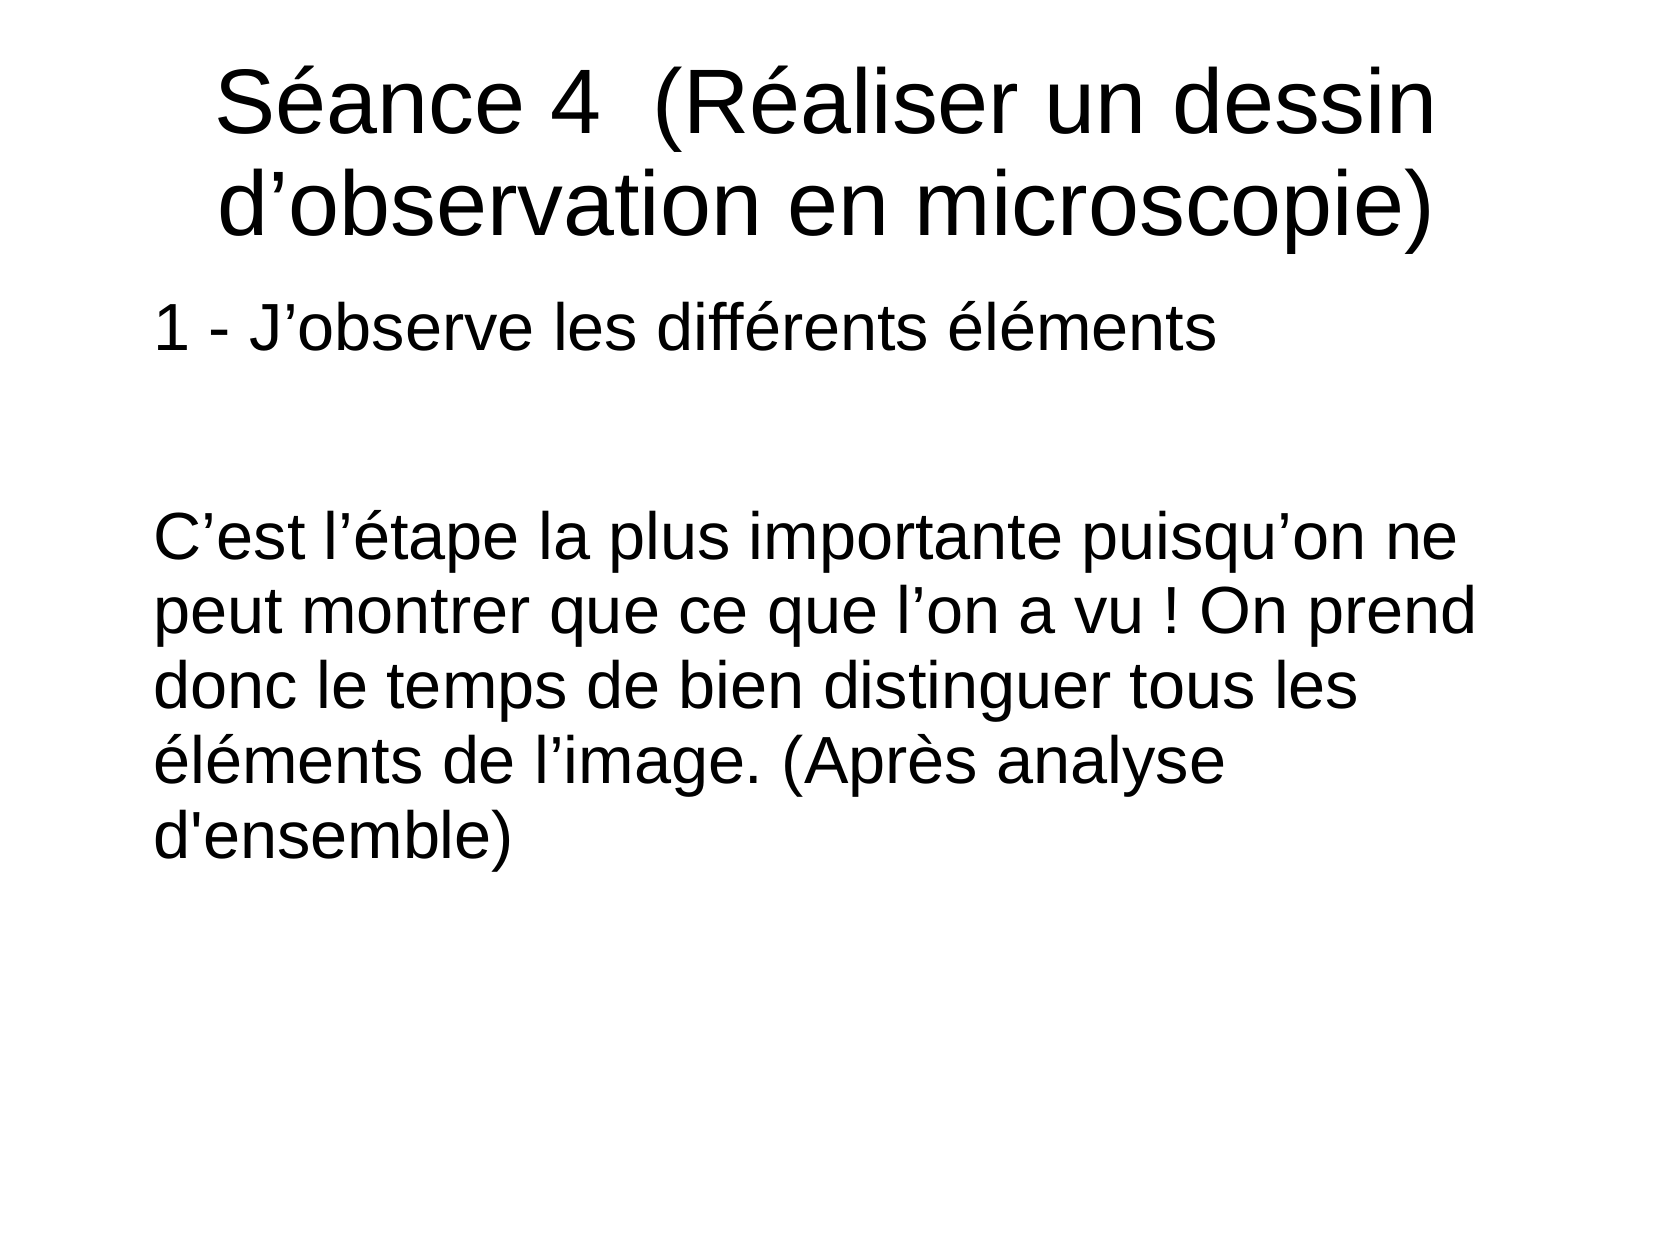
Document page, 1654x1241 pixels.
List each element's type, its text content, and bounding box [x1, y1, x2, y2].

title Séance 4 (Réaliser un dessin d’observation en microscopie) [82, 49, 1571, 257]
list 1 - J’observe les différents éléments C’est l’étape la plus importante puisqu’on ne peut montrer que ce que l’on a vu ! On prend donc le temps de bien distinguer tous les éléments de l’image. (Après analyse d'ensemble) [82, 290, 1571, 1010]
